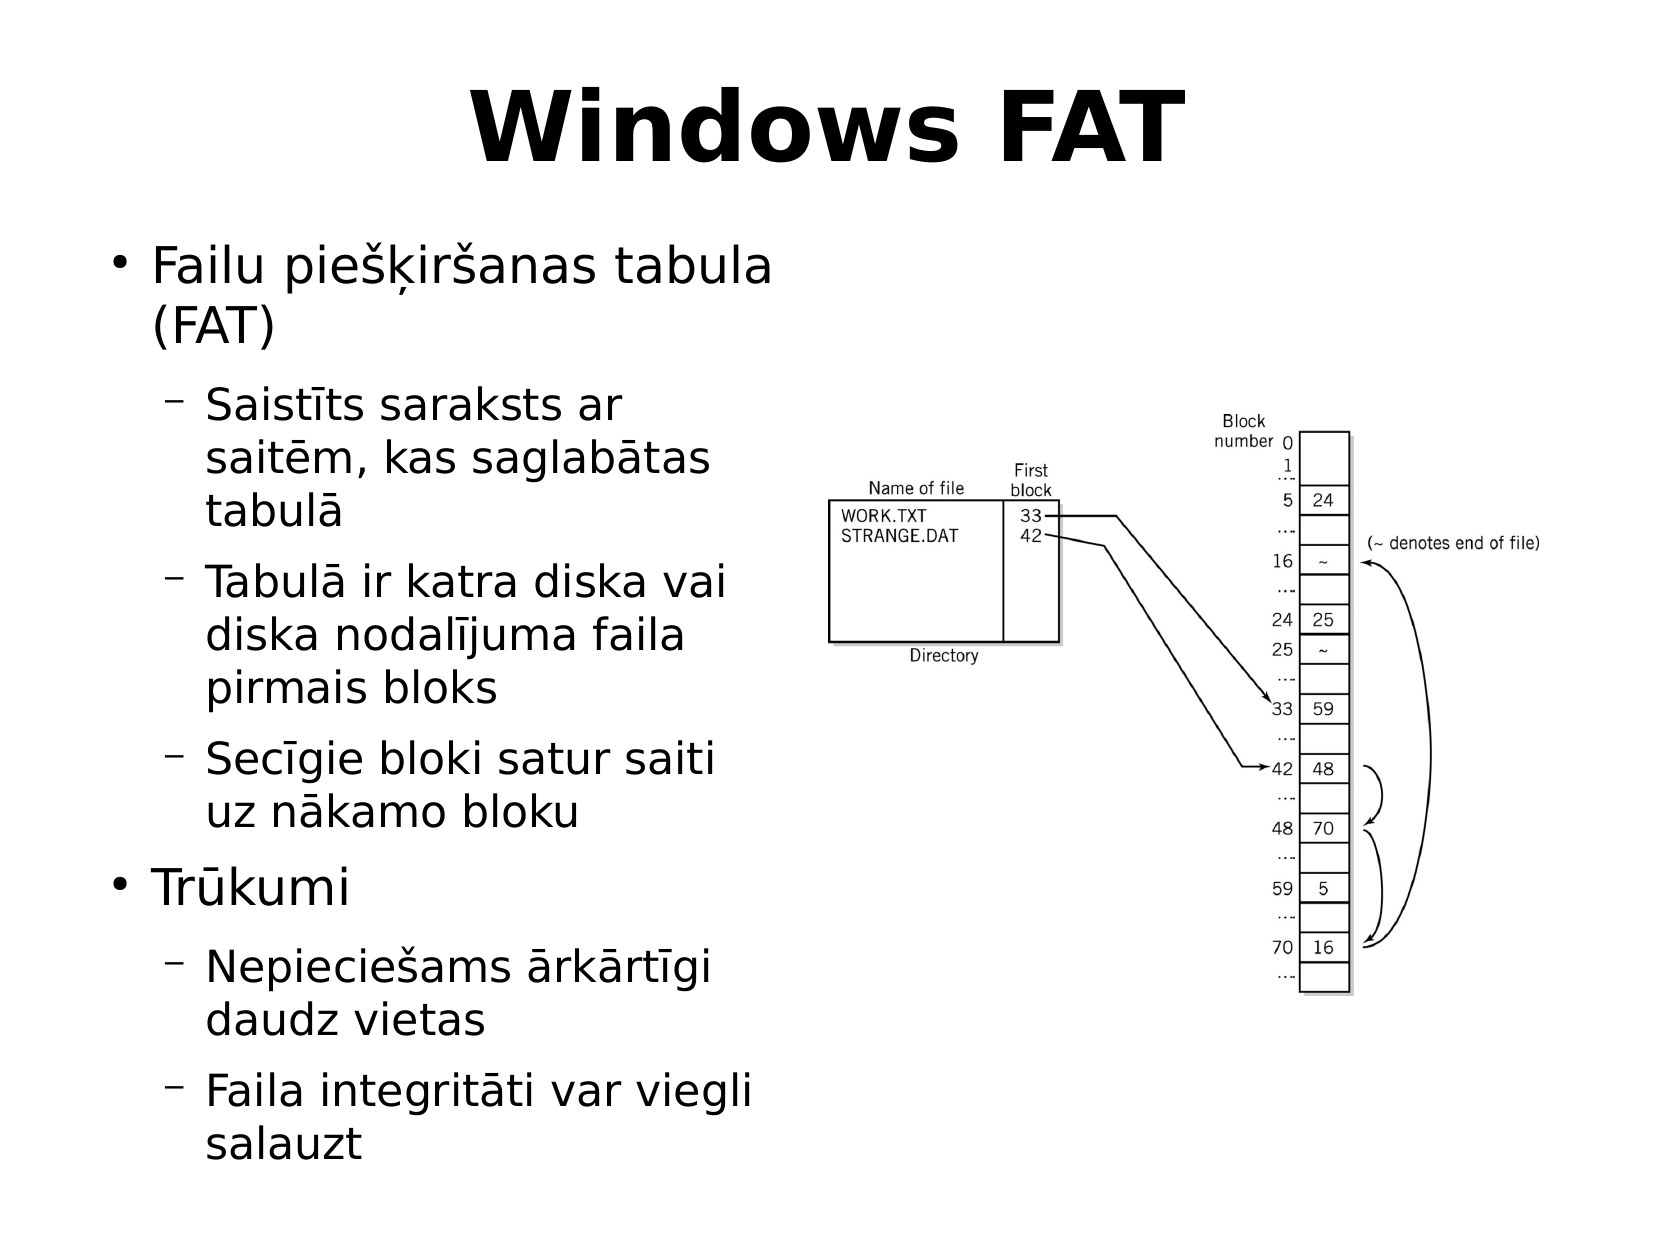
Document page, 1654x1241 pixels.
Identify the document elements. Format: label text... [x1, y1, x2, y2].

list Failu piešķiršanas tabula (FAT) Saistīts saraksts ar saitēm, kas saglabātas tabulā Tabulā ir katra diska vai diska nodalījuma faila pirmais bloks Secīgie bloki satur saiti uz nākamo bloku Trūkumi Nepieciešams ārkārtīgi daudz vietas Faila integritāti var viegli salauzt [82, 225, 793, 1186]
picture [828, 349, 1539, 1060]
title Windows FAT [82, 49, 1571, 196]
